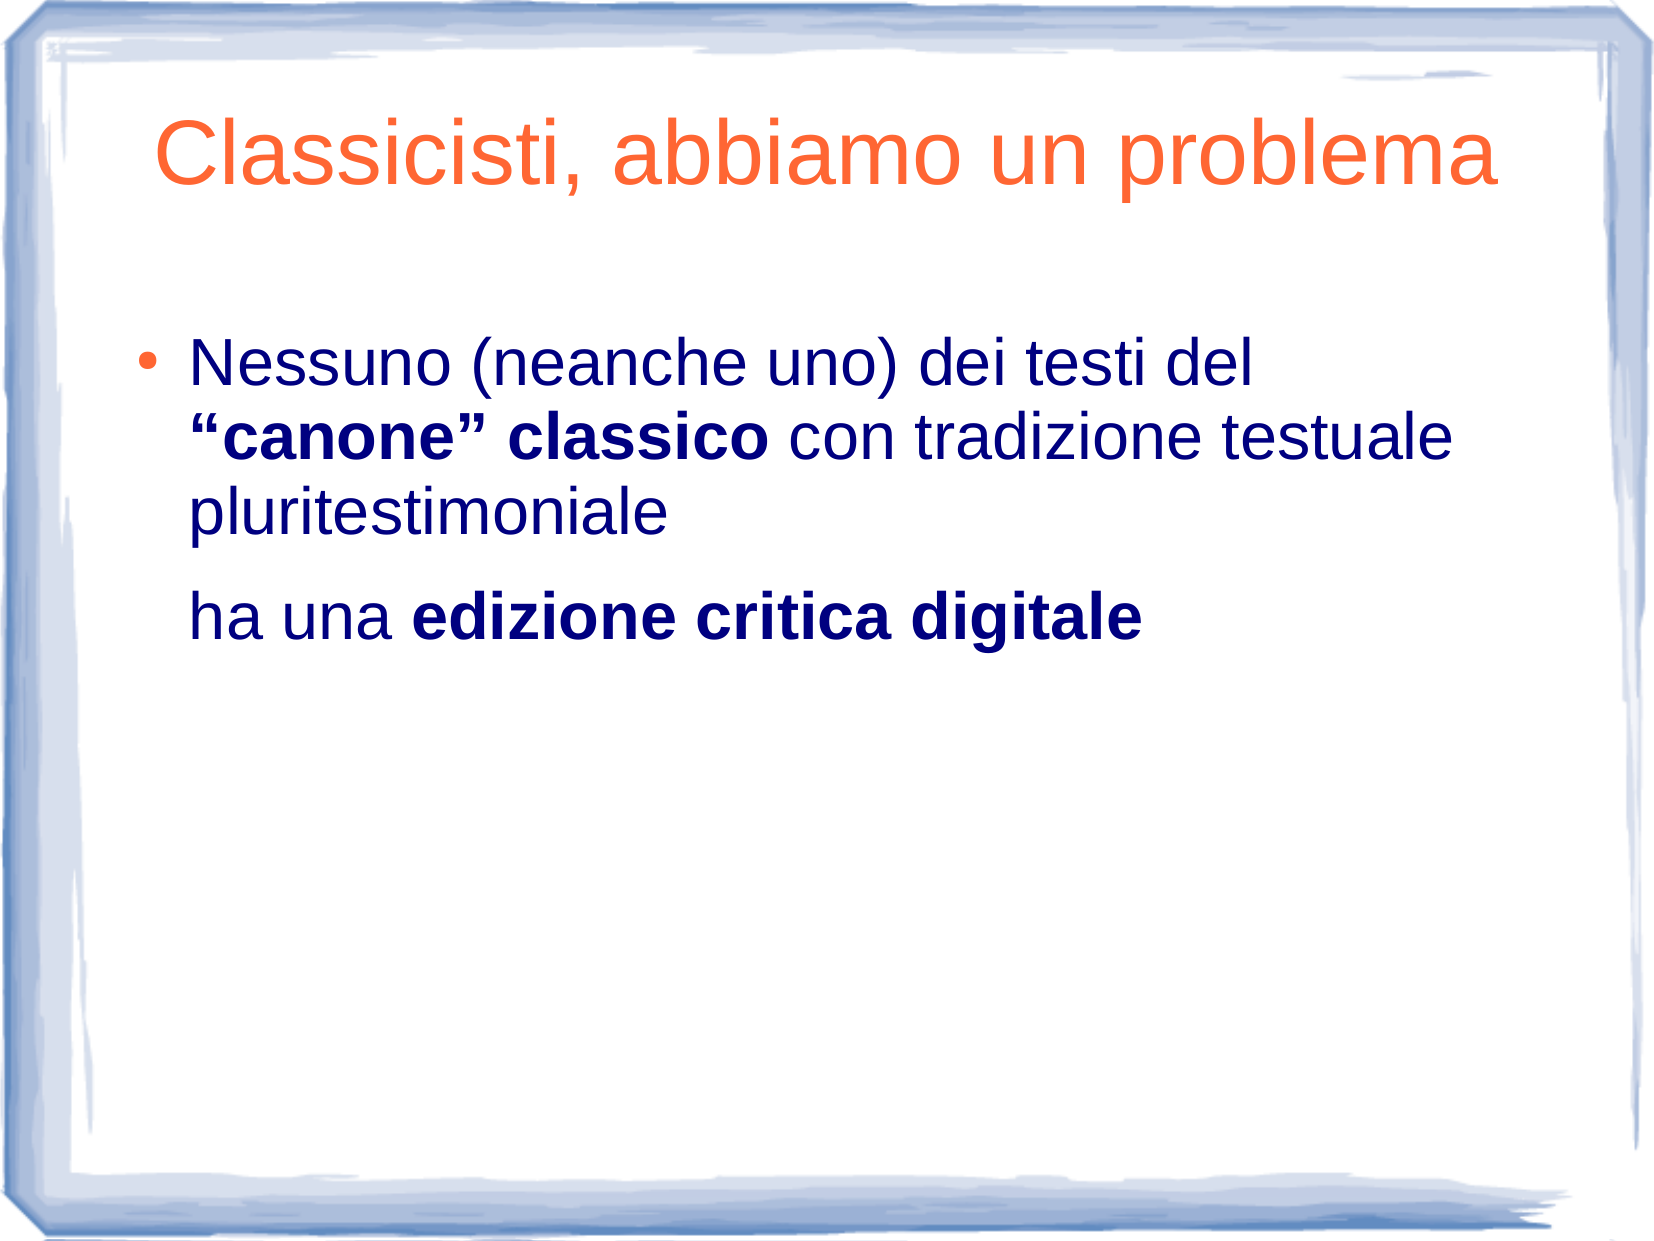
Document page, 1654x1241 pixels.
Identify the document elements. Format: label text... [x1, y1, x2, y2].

list Nessuno (neanche uno) dei testi del “canone” classico con tradizione testuale pluritestimoniale ha una edizione critica digitale [118, 324, 1571, 1045]
title Classicisti, abbiamo un problema [82, 49, 1571, 257]
picture [0, 0, 1654, 1241]
